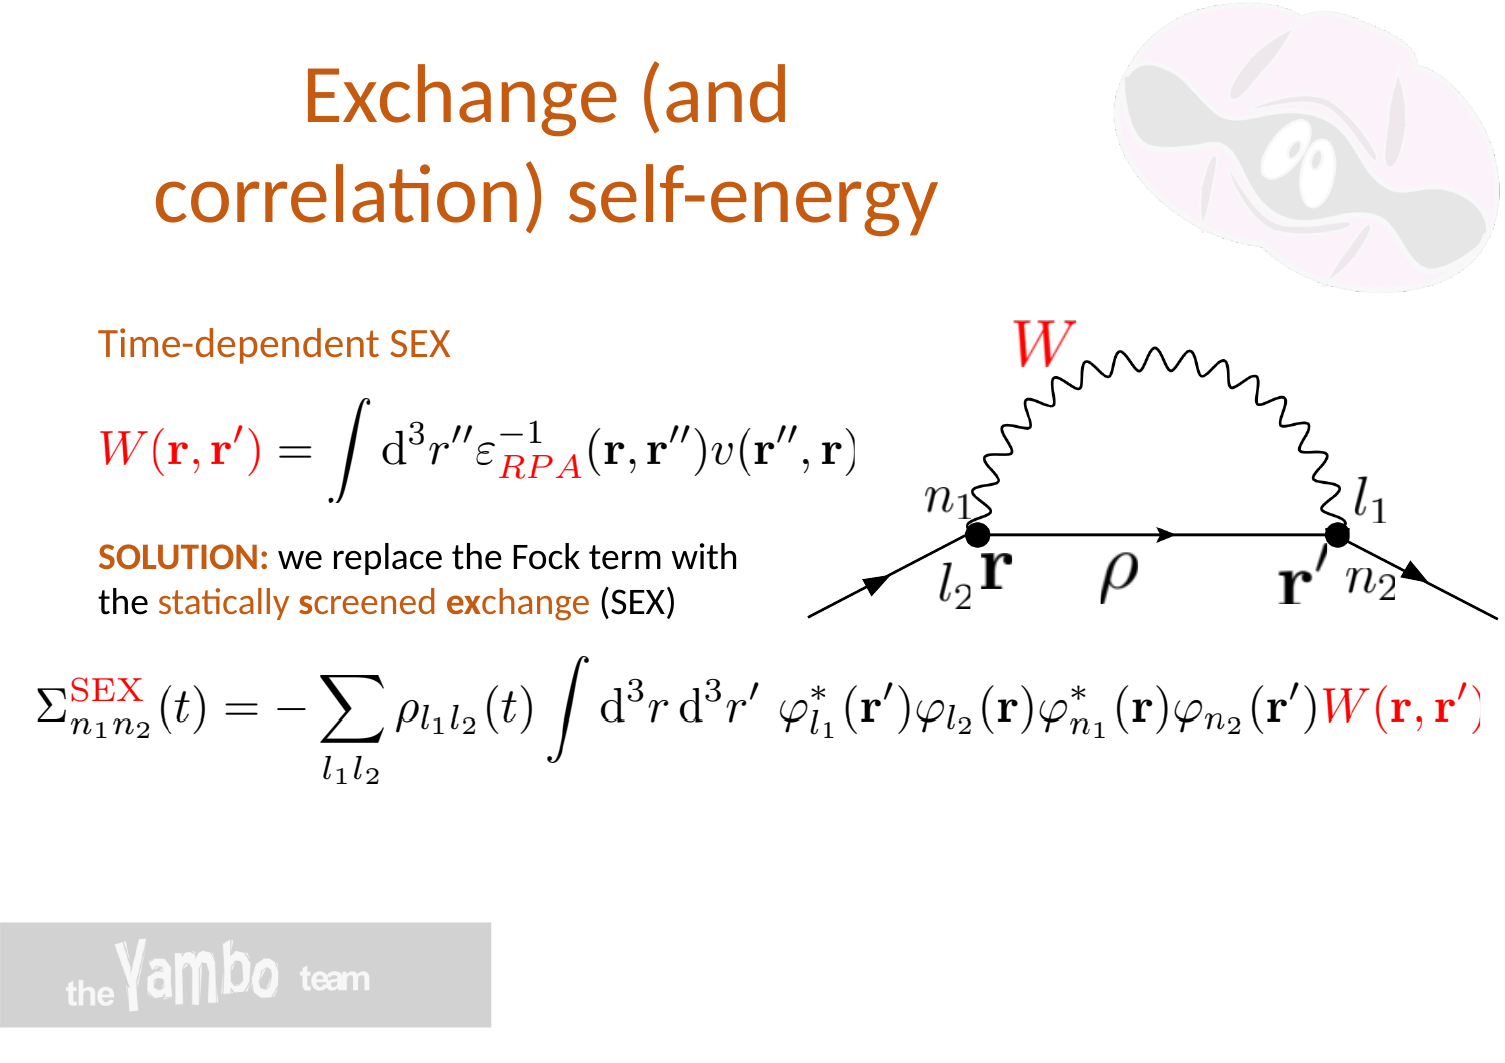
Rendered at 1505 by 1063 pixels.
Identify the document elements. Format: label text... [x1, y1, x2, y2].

text_box [863, 576, 889, 595]
text_box Exchange (and correlation) self-energy [116, 32, 978, 247]
picture [0, 0, 1504, 1063]
text_box [1401, 562, 1427, 582]
text_box Time-dependent SEX [83, 308, 752, 374]
text_box SOLUTION: we replace the Fock term with the statically screened exchange (SEX) [83, 524, 756, 630]
